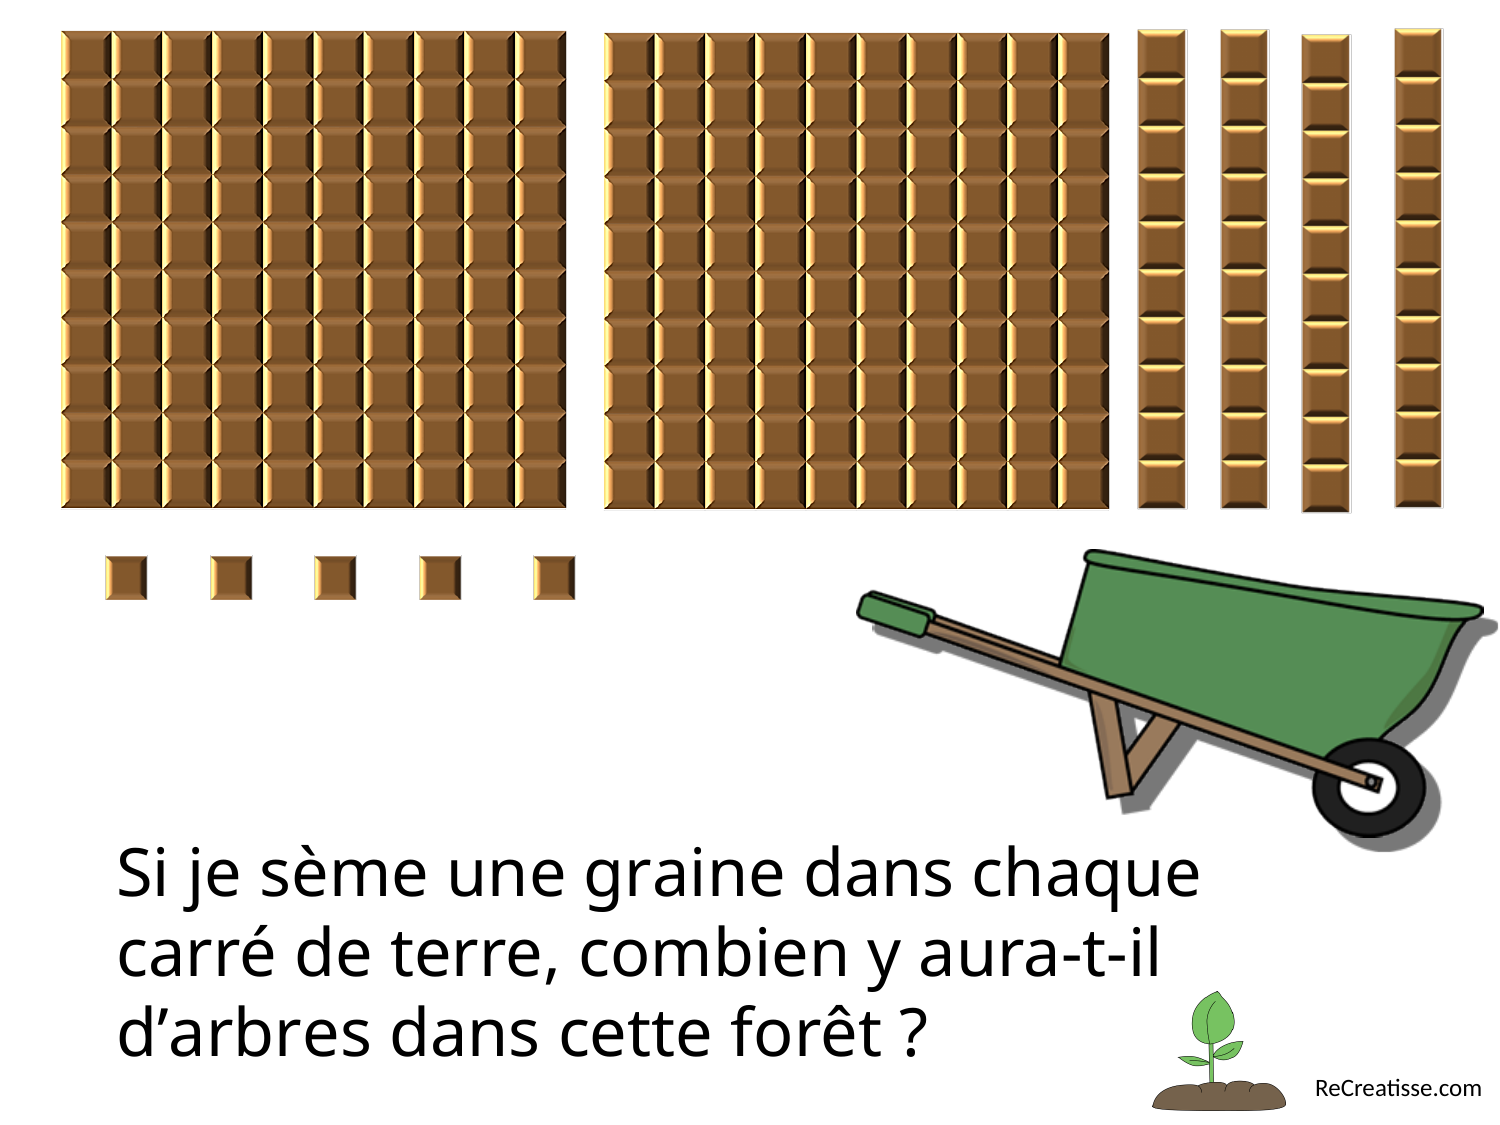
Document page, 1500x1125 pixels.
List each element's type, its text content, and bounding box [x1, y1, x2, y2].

picture [1152, 991, 1286, 1111]
picture [1393, 27, 1444, 510]
text_box ReCreatisse.com [1300, 1064, 1498, 1109]
picture [209, 554, 254, 601]
picture [601, 30, 1112, 511]
picture [1219, 28, 1270, 511]
picture [104, 554, 149, 601]
picture [856, 549, 1484, 838]
picture [58, 28, 569, 510]
picture [418, 554, 463, 601]
picture [1300, 33, 1352, 515]
picture [313, 554, 358, 601]
picture [1136, 28, 1188, 511]
text_box Si je sème une graine dans chaque carré de terre, combien y aura-t-il d’arbres dans cette forêt ? [101, 823, 1219, 1078]
picture [532, 554, 577, 601]
